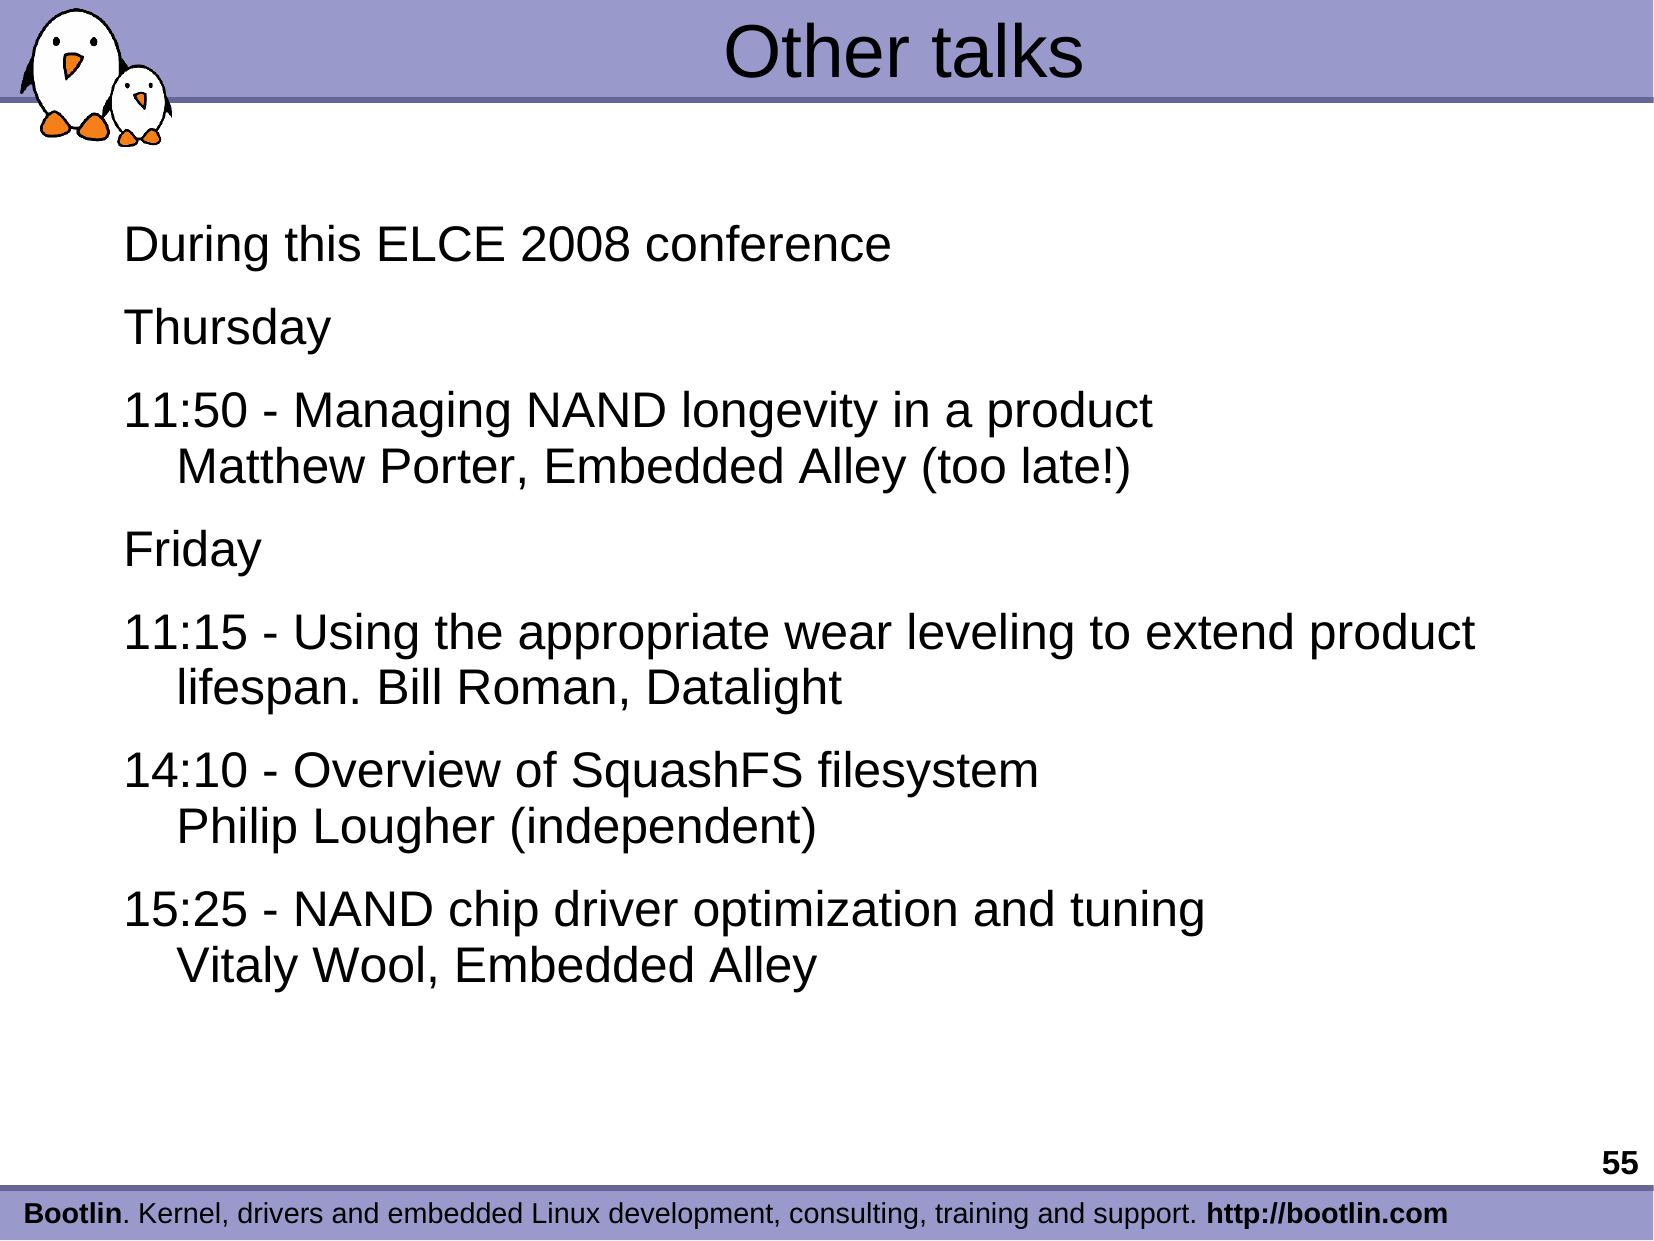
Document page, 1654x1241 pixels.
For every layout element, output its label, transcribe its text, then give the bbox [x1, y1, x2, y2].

list During this ELCE 2008 conference Thursday 11:50 - Managing NAND longevity in a product Matthew Porter, Embedded Alley (too late!) Friday 11:15 - Using the appropriate wear leveling to extend product lifespan. Bill Roman, Datalight 14:10 - Overview of SquashFS filesystem Philip Lougher (independent) 15:25 - NAND chip driver optimization and tuning Vitaly Wool, Embedded Alley [105, 216, 1518, 1066]
title Other talks [178, 5, 1631, 97]
picture [20, 8, 172, 147]
